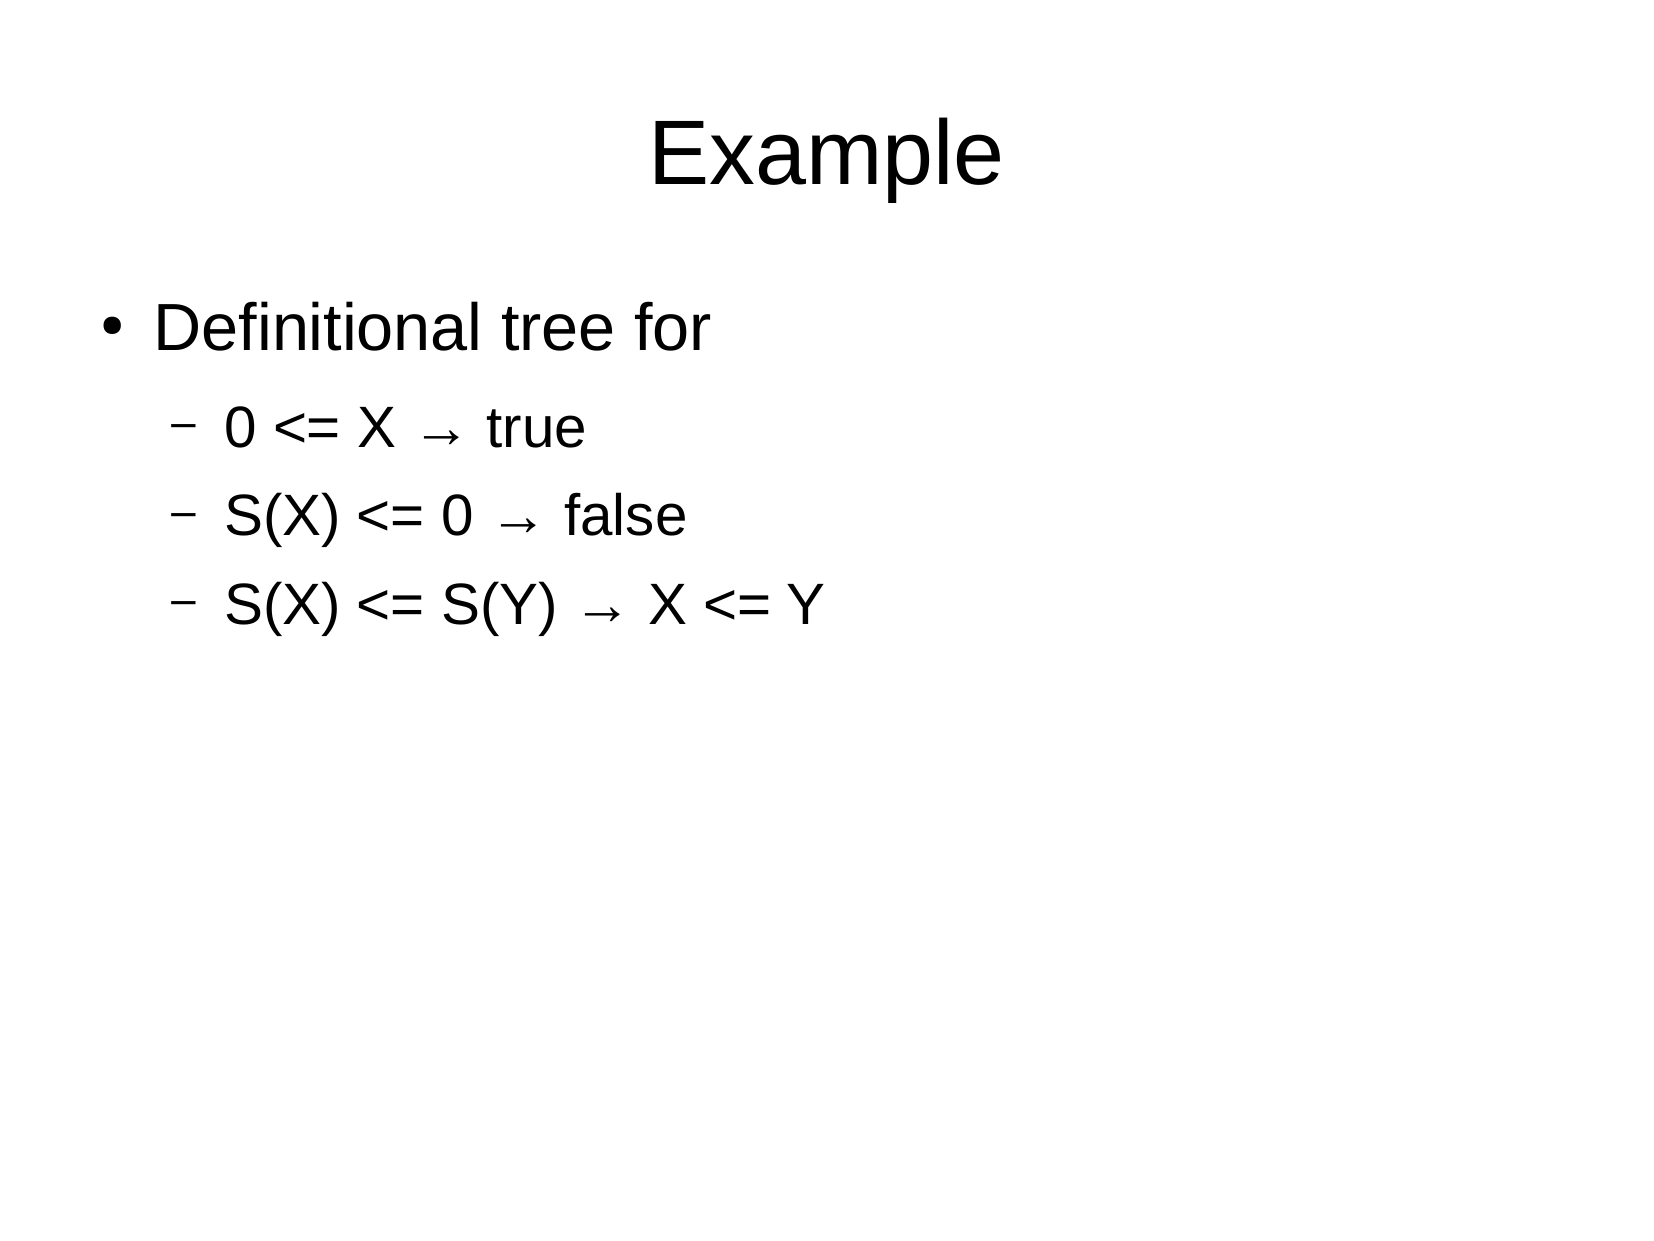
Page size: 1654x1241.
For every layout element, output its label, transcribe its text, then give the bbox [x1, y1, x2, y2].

title Example [82, 49, 1571, 257]
list Definitional tree for 0 <= X → true S(X) <= 0 → false S(X) <= S(Y) → X <= Y [82, 290, 1571, 1010]
